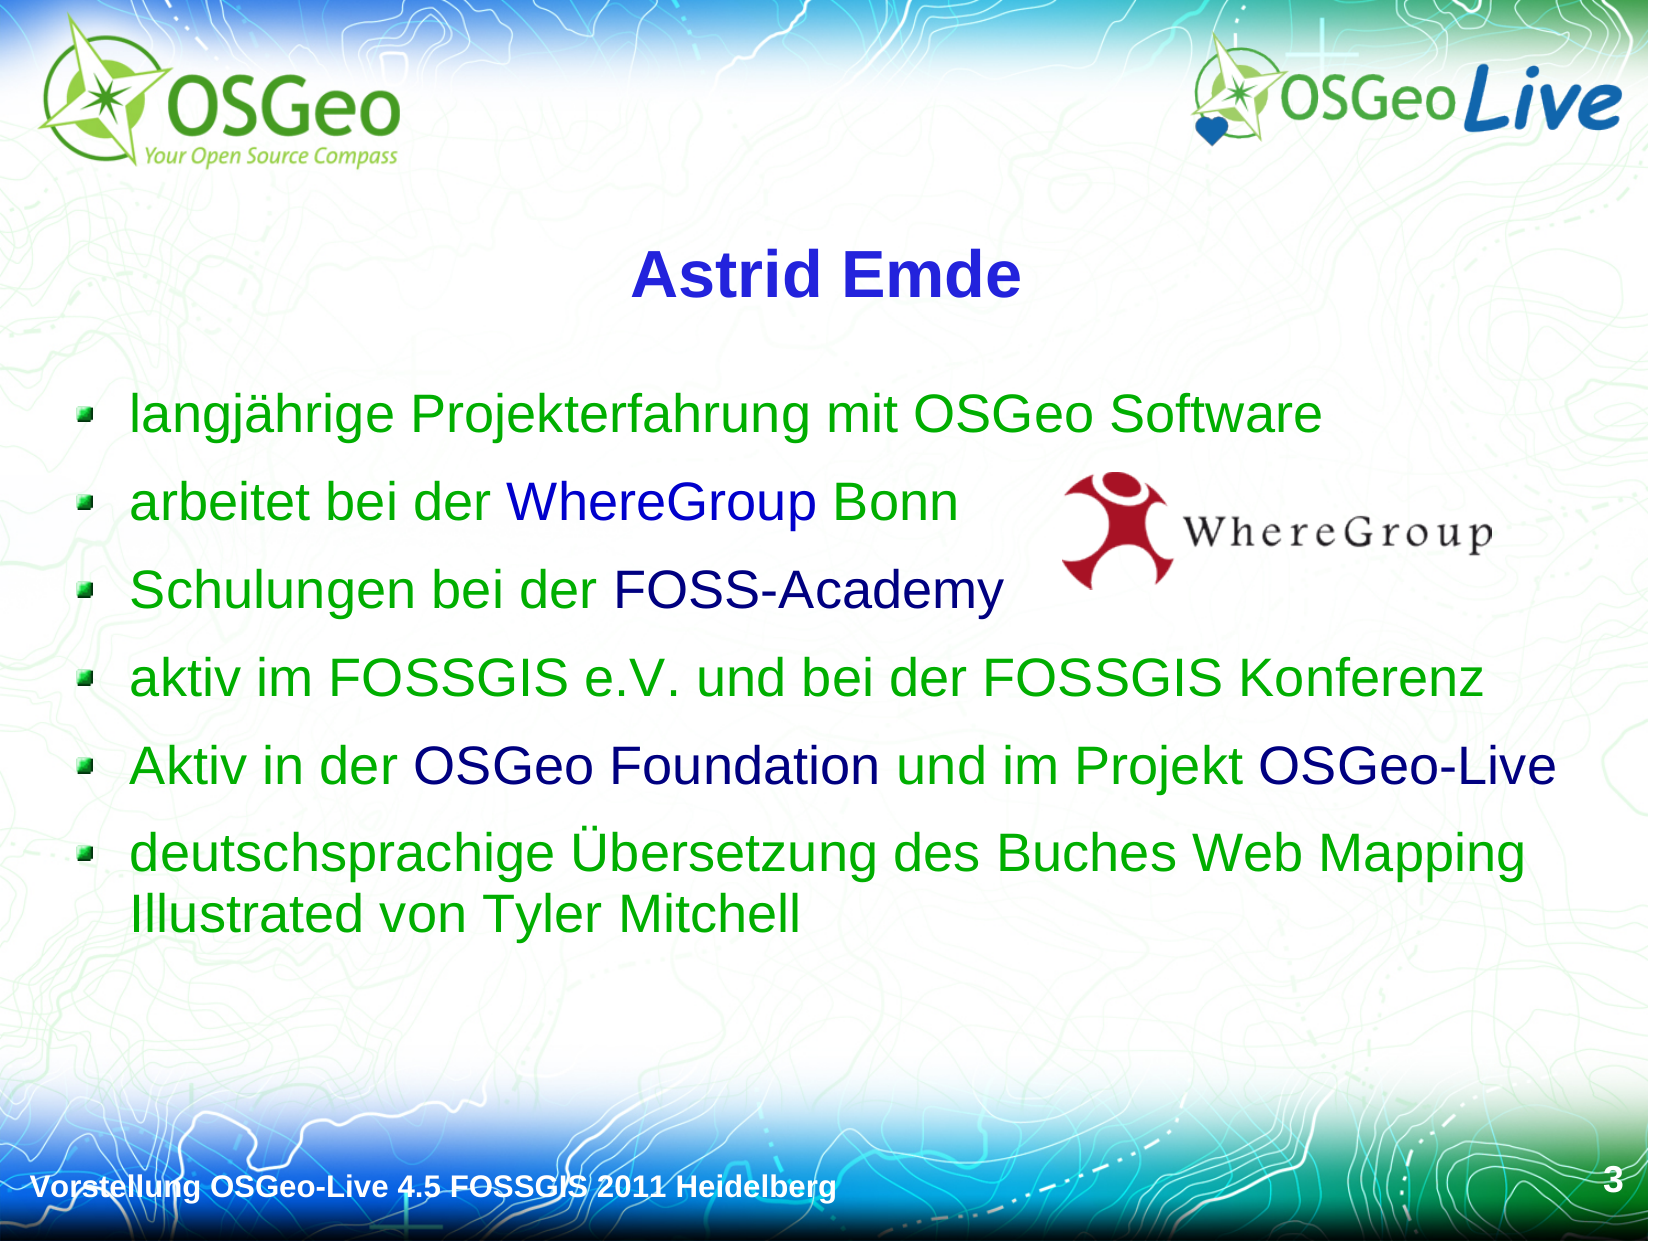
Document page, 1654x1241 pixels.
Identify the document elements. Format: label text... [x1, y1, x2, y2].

title Astrid Emde [82, 208, 1571, 342]
picture [0, 0, 1654, 1241]
list langjährige Projekterfahrung mit OSGeo Software arbeitet bei der WhereGroup Bonn Schulungen bei der FOSS-Academy aktiv im FOSSGIS e.V. und bei der FOSSGIS Konferenz Aktiv in der OSGeo Foundation und im Projekt OSGeo-Live deutschsprachige Übersetzung des Buches Web Mapping Illustrated von Tyler Mitchell [59, 383, 1595, 1188]
